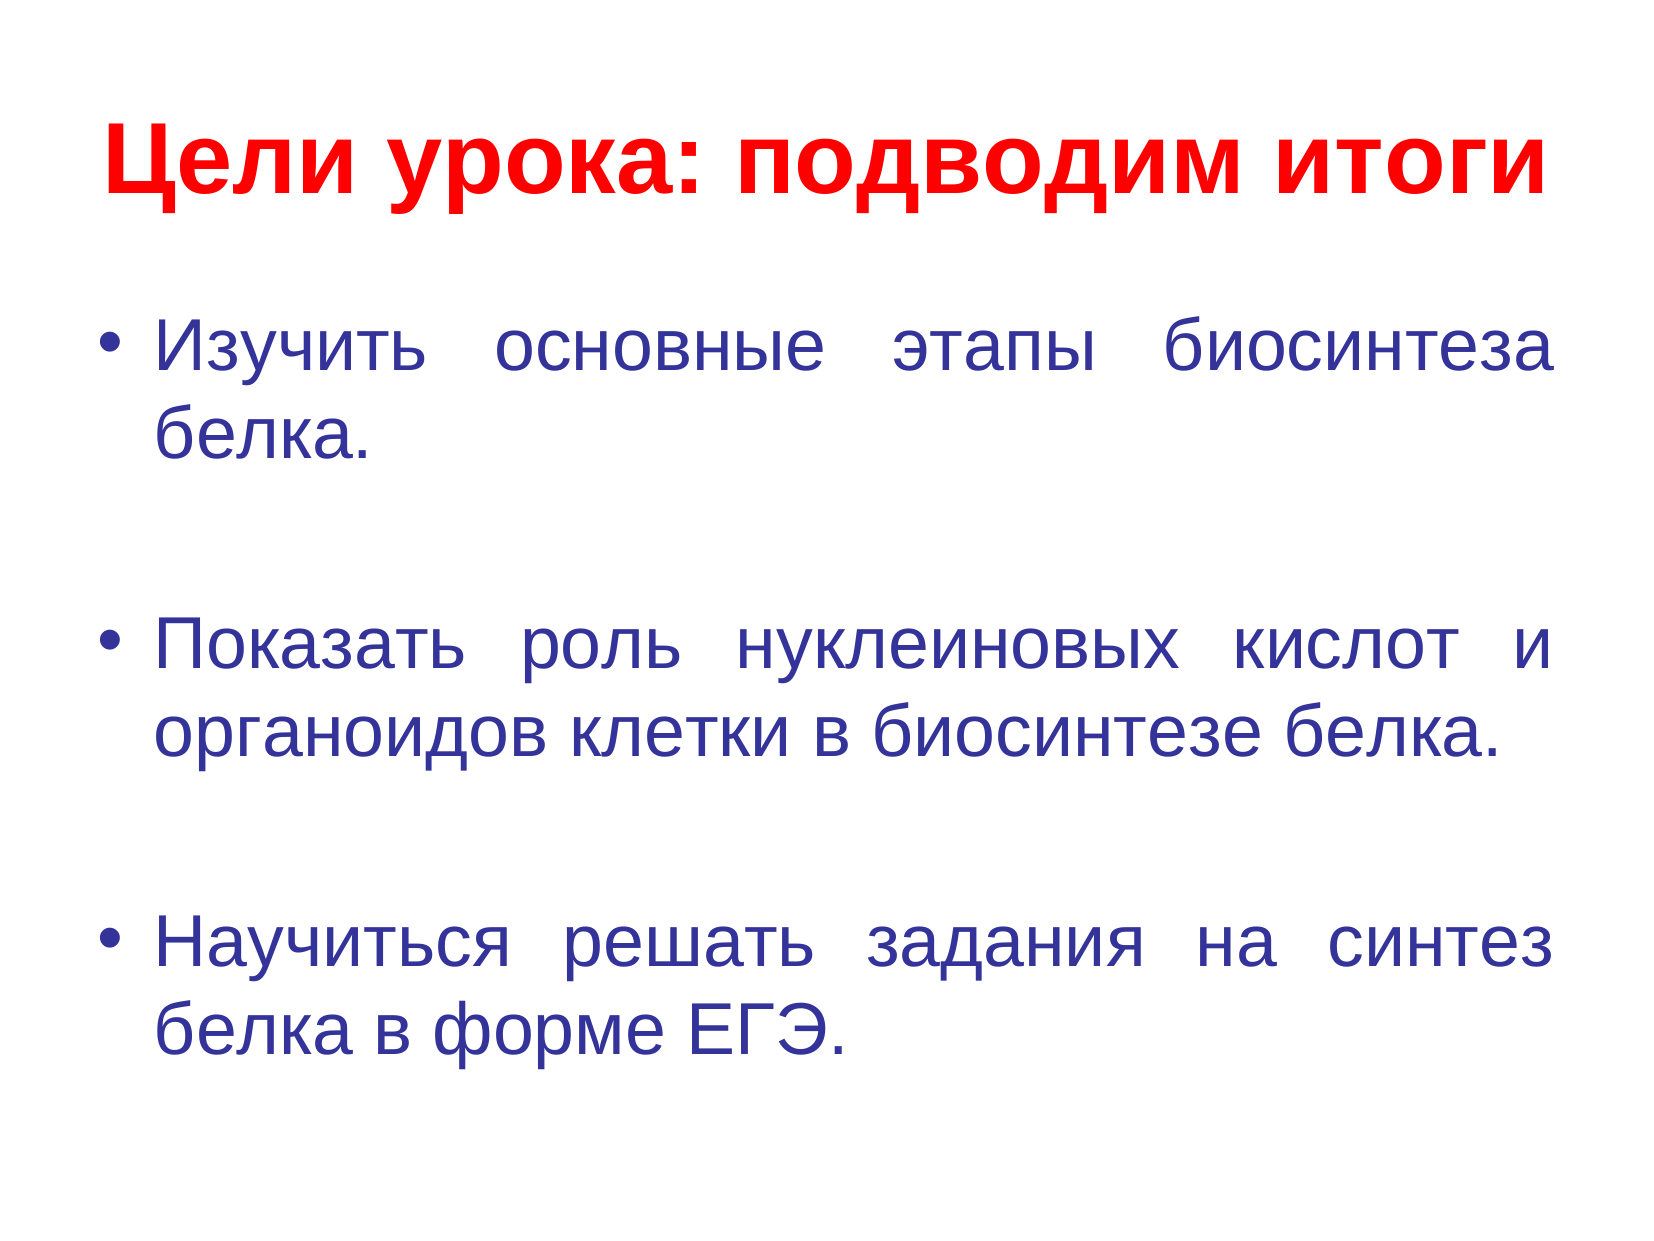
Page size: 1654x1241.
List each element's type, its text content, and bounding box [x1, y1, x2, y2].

title Цели урока: подводим итоги [82, 11, 1571, 289]
list Изучить основные этапы биосинтеза белка. Показать роль нуклеиновых кислот и органоидов клетки в биосинтезе белка. Научиться решать задания на синтез белка в форме ЕГЭ. [82, 289, 1571, 1108]
